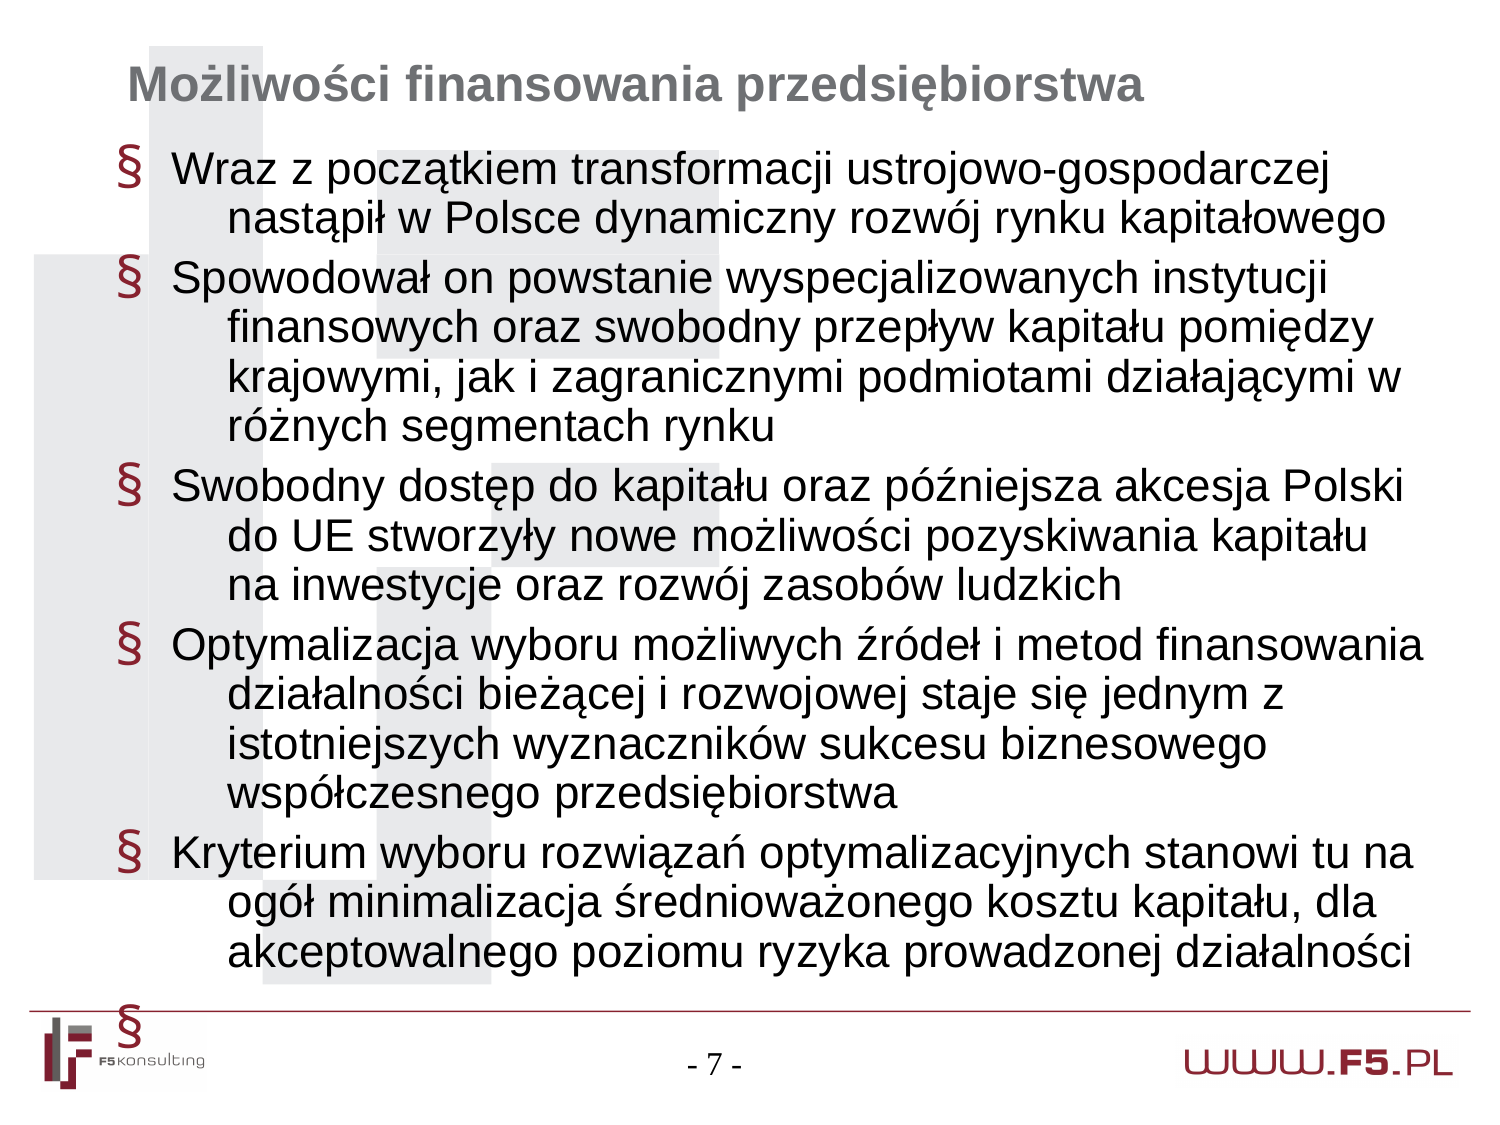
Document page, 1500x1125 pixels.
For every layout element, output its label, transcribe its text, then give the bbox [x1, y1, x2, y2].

text_box - - [655, 1034, 774, 1091]
title Możliwości finansowania przedsiębiorstwa [112, 37, 1388, 114]
list Wraz z początkiem transformacji ustrojowo-gospodarczej nastąpił w Polsce dynamiczny rozwój rynku kapitałowego Spowodował on powstanie wyspecjalizowanych instytucji finansowych oraz swobodny przepływ kapitału pomiędzy krajowymi, jak i zagranicznymi podmiotami działającymi w różnych segmentach rynku Swobodny dostęp do kapitału oraz późniejsza akcesja Polski do UE stworzyły nowe możliwości pozyskiwania kapitału na inwestycje oraz rozwój zasobów ludzkich Optymalizacja wyboru możliwych źródeł i metod finansowania działalności bieżącej i rozwojowej staje się jednym z istotniejszych wyznaczników sukcesu biznesowego współczesnego przedsiębiorstwa Kryterium wyboru rozwiązań optymalizacyjnych stanowi tu na ogół minimalizacja średnioważonego kosztu kapitału, dla akceptowalnego poziomu ryzyka prowadzonej działalności [100, 137, 1447, 1012]
